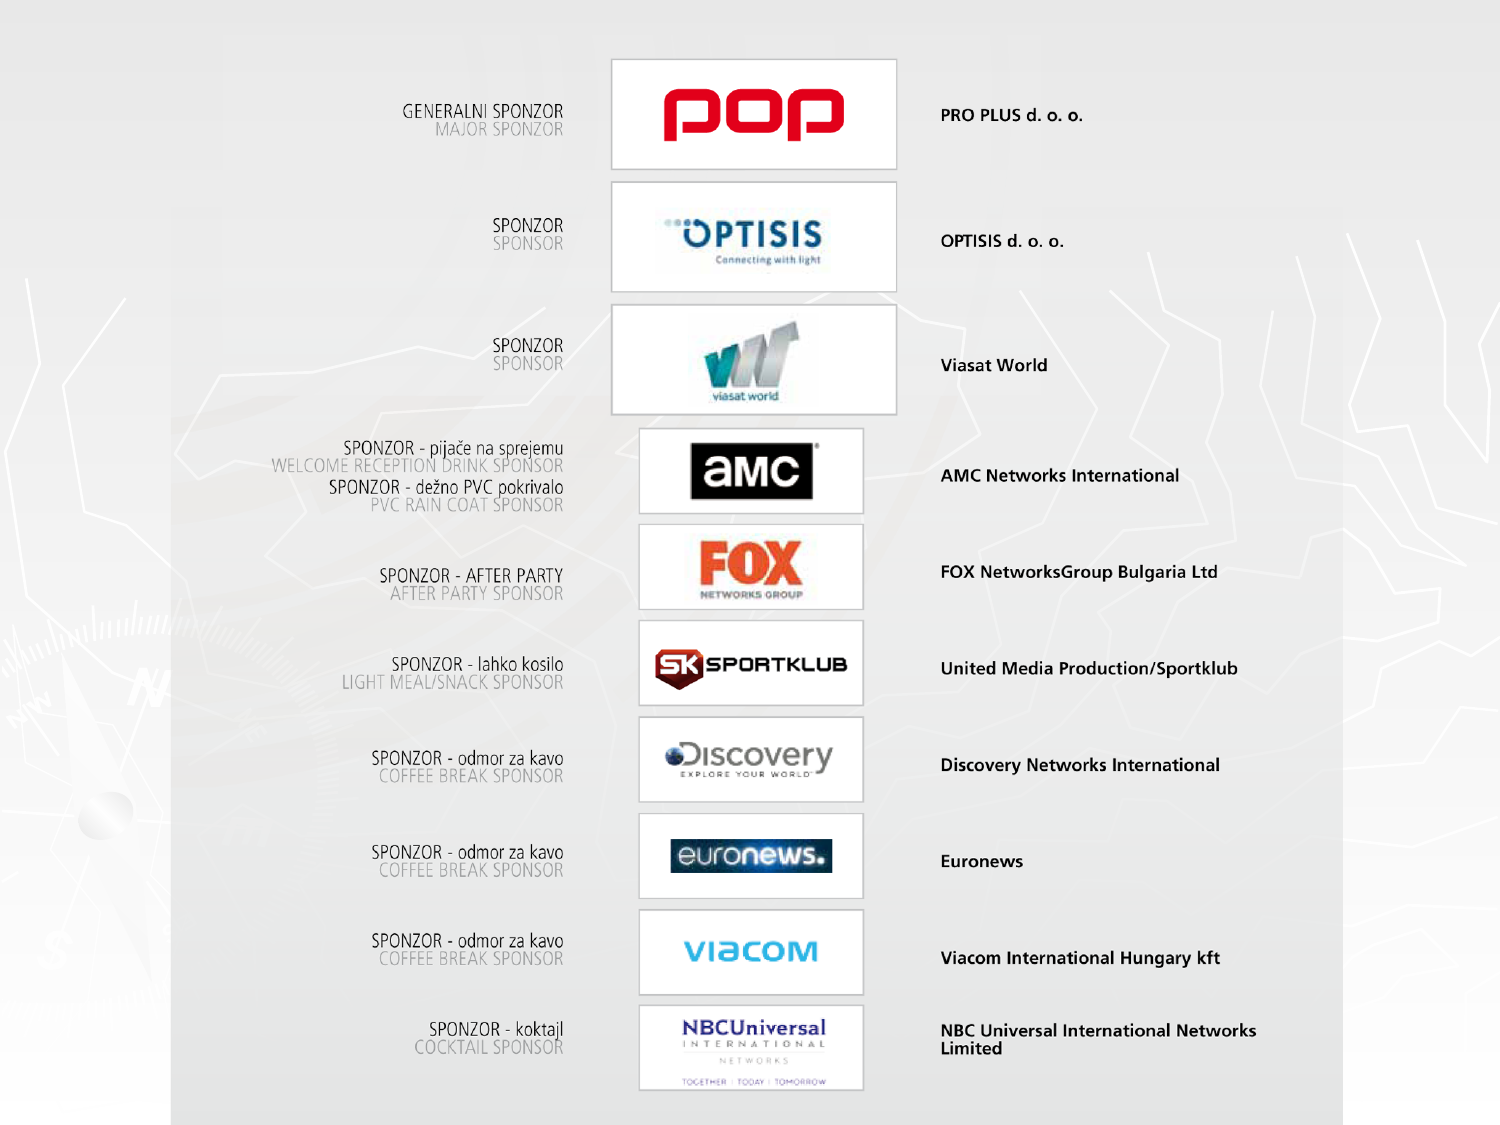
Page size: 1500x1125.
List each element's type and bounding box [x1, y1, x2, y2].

picture [147, 35, 1365, 1125]
